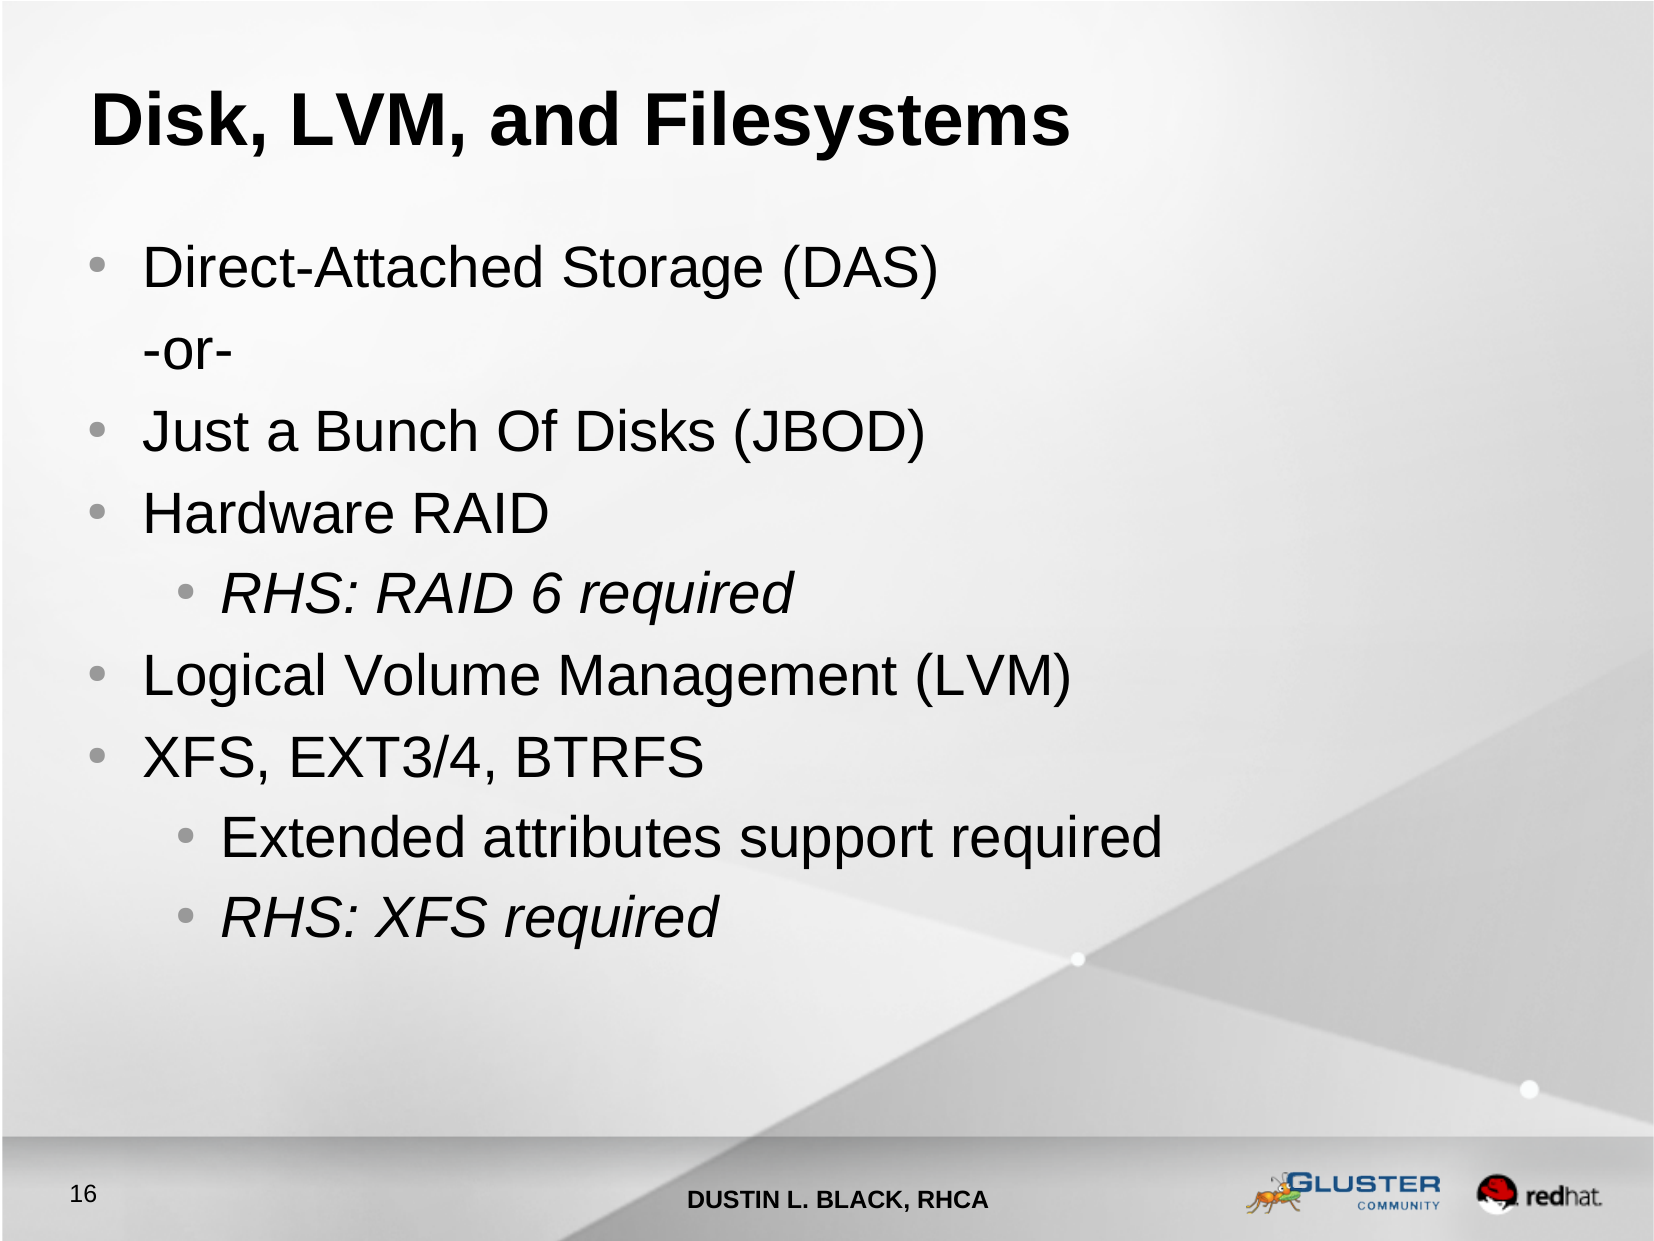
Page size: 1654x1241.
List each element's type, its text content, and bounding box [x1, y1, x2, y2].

list Direct-Attached Storage (DAS) -or- Just a Bunch Of Disks (JBOD) Hardware RAID RHS: RAID 6 required Logical Volume Management (LVM) XFS, EXT3/4, BTRFS Extended attributes support required RHS: XFS required [86, 232, 1576, 1111]
picture [2, 1, 1654, 1241]
title Disk, LVM, and Filesystems [90, 15, 1579, 223]
